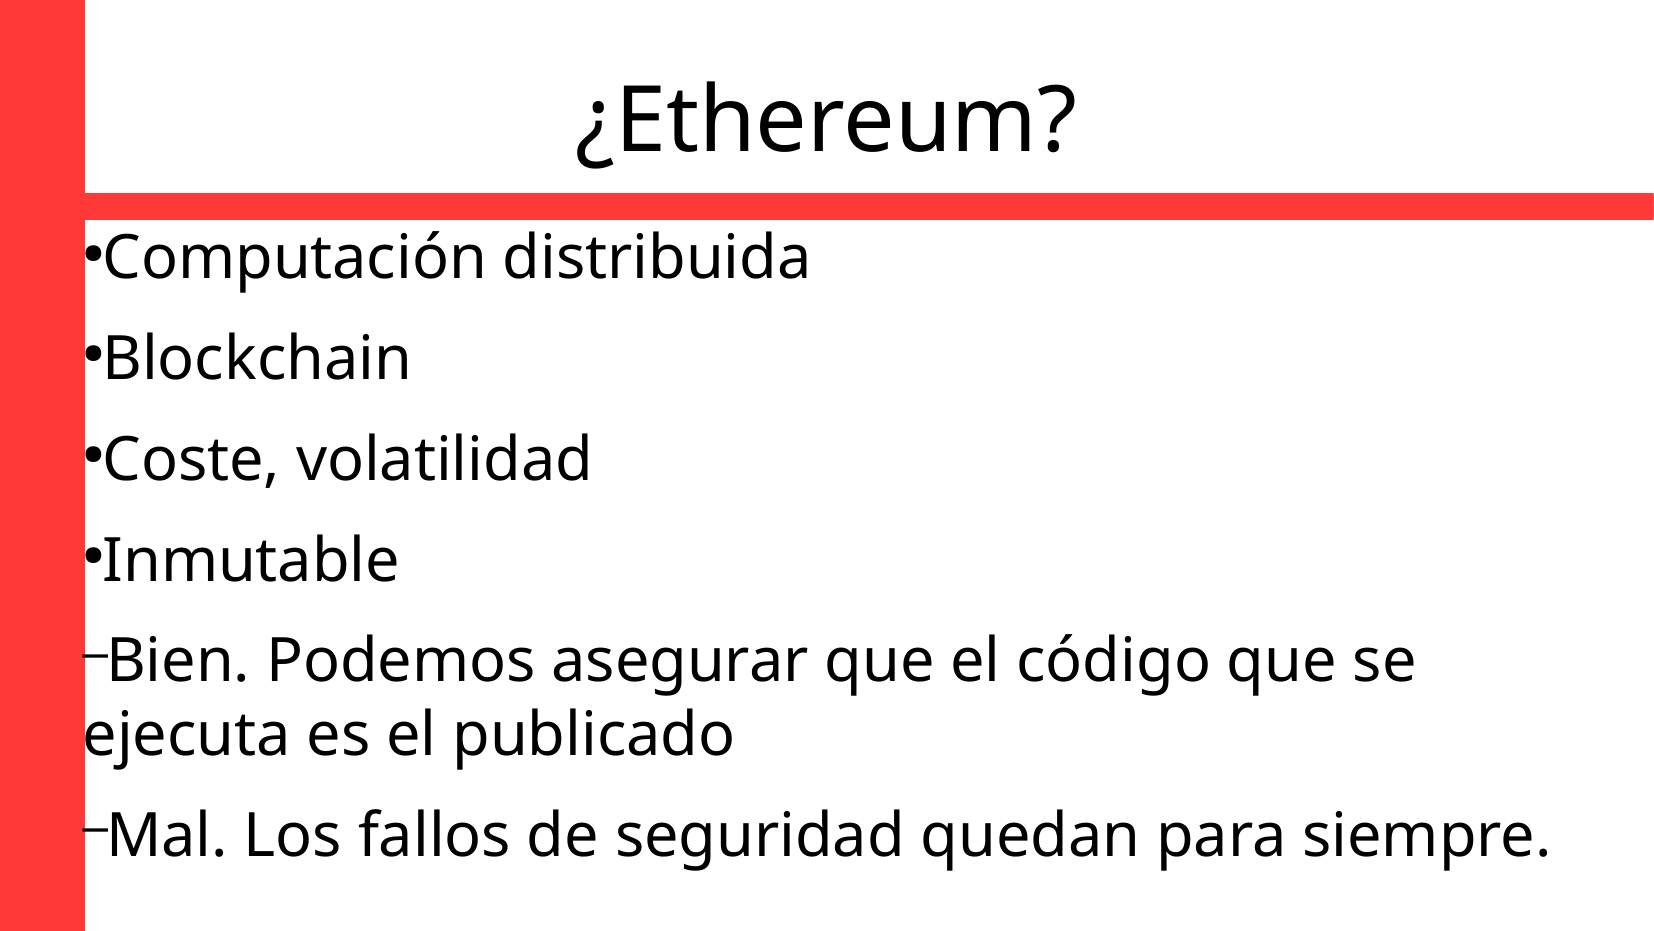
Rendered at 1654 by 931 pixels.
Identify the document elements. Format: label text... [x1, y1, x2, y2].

title ¿Ethereum? [82, 37, 1571, 193]
list Computación distribuida Blockchain Coste, volatilidad Inmutable Bien. Podemos asegurar que el código que se ejecuta es el publicado Mal. Los fallos de seguridad quedan para siempre. [82, 217, 1571, 931]
